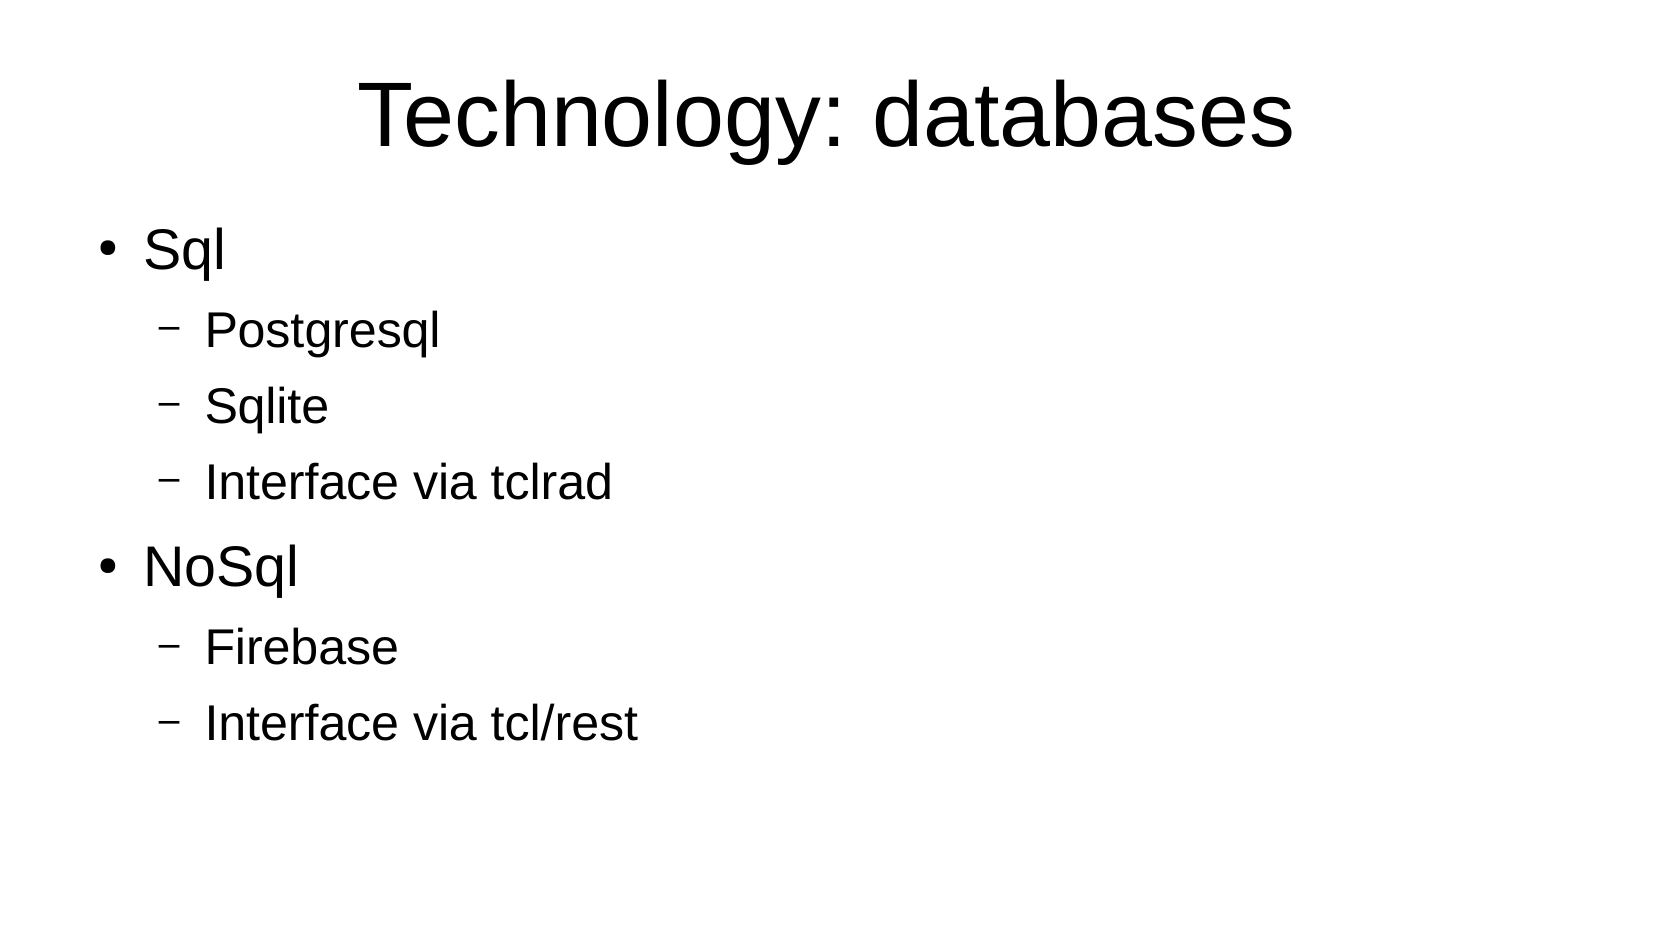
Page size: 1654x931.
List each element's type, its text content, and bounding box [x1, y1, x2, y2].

list Sql Postgresql Sqlite Interface via tclrad NoSql Firebase Interface via tcl/rest [82, 217, 1571, 758]
title Technology: databases [82, 37, 1571, 193]
